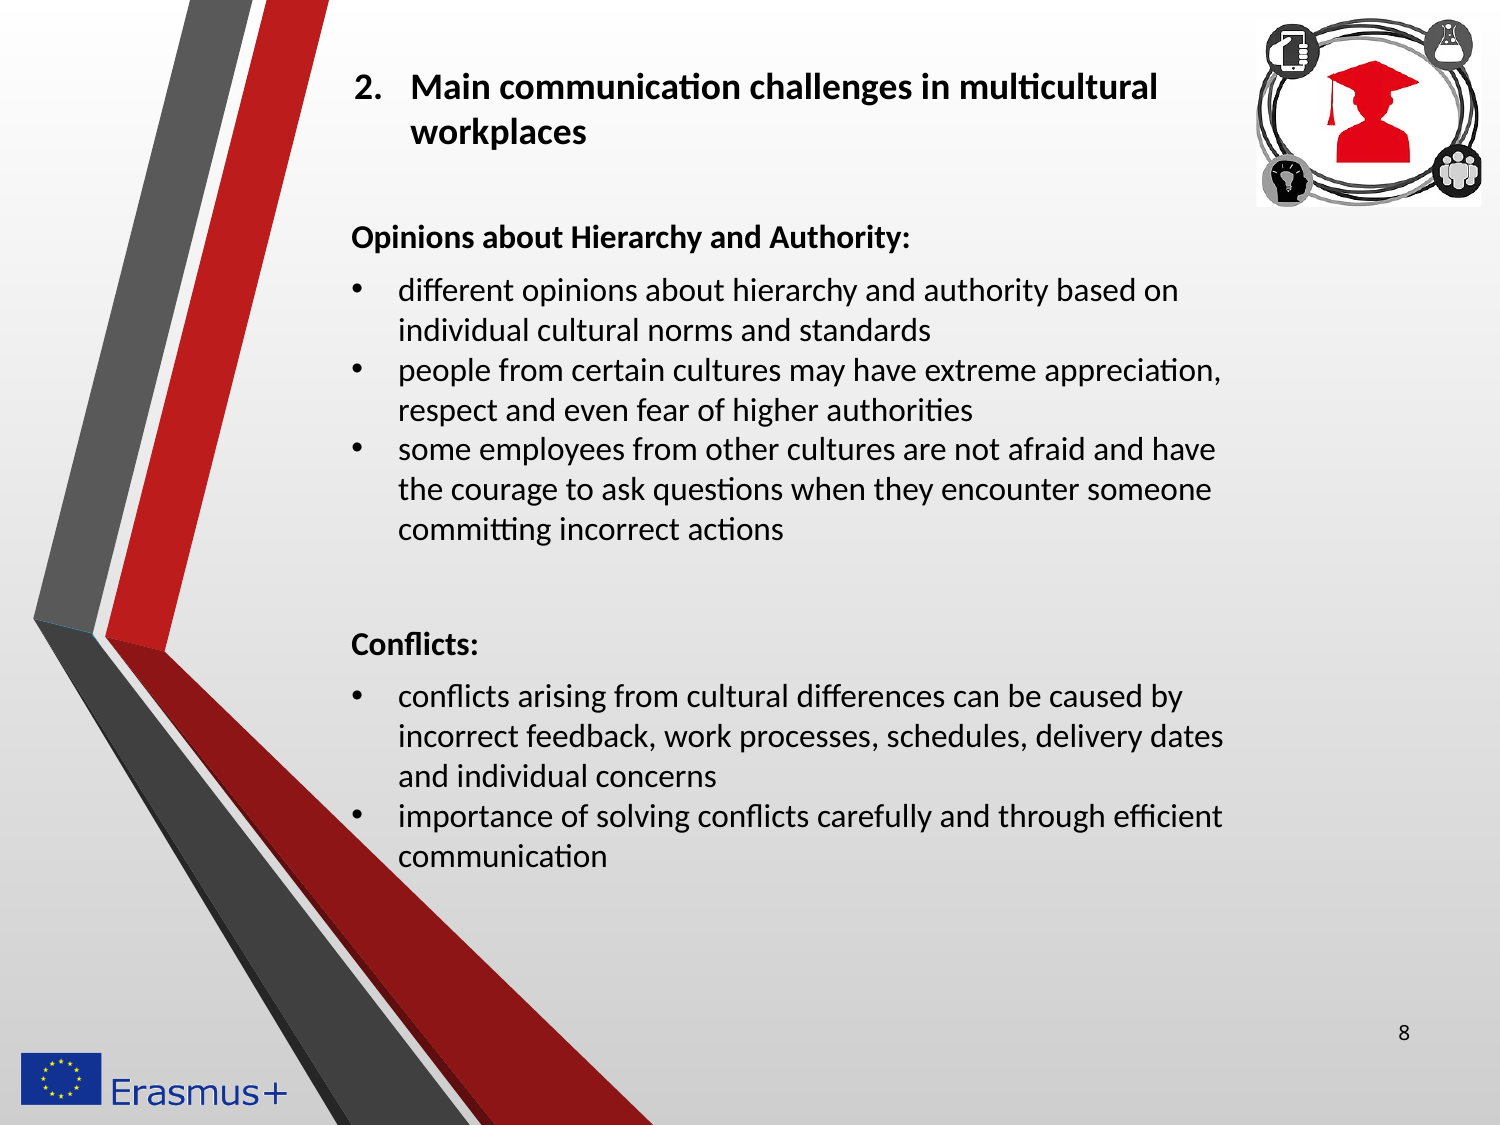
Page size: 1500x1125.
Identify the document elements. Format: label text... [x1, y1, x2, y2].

text_box Main communication challenges in multicultural workplaces [339, 54, 1249, 160]
slide_number <numer> [1357, 1003, 1425, 1064]
text_box Opinions about Hierarchy and Authority: different opinions about hierarchy and authority based on individual cultural norms and standards people from certain cultures may have extreme appreciation, respect and even fear of higher authorities some employees from other cultures are not afraid and have the courage to ask questions when they encounter someone committing incorrect actions Conflicts: conflicts arising from cultural differences can be caused by incorrect feedback, work processes, schedules, delivery dates and individual concerns importance of solving conflicts carefully and through efficient communication [336, 208, 1258, 922]
picture [5, 1037, 302, 1120]
picture [1256, 18, 1482, 207]
chart [1257, 19, 1483, 209]
